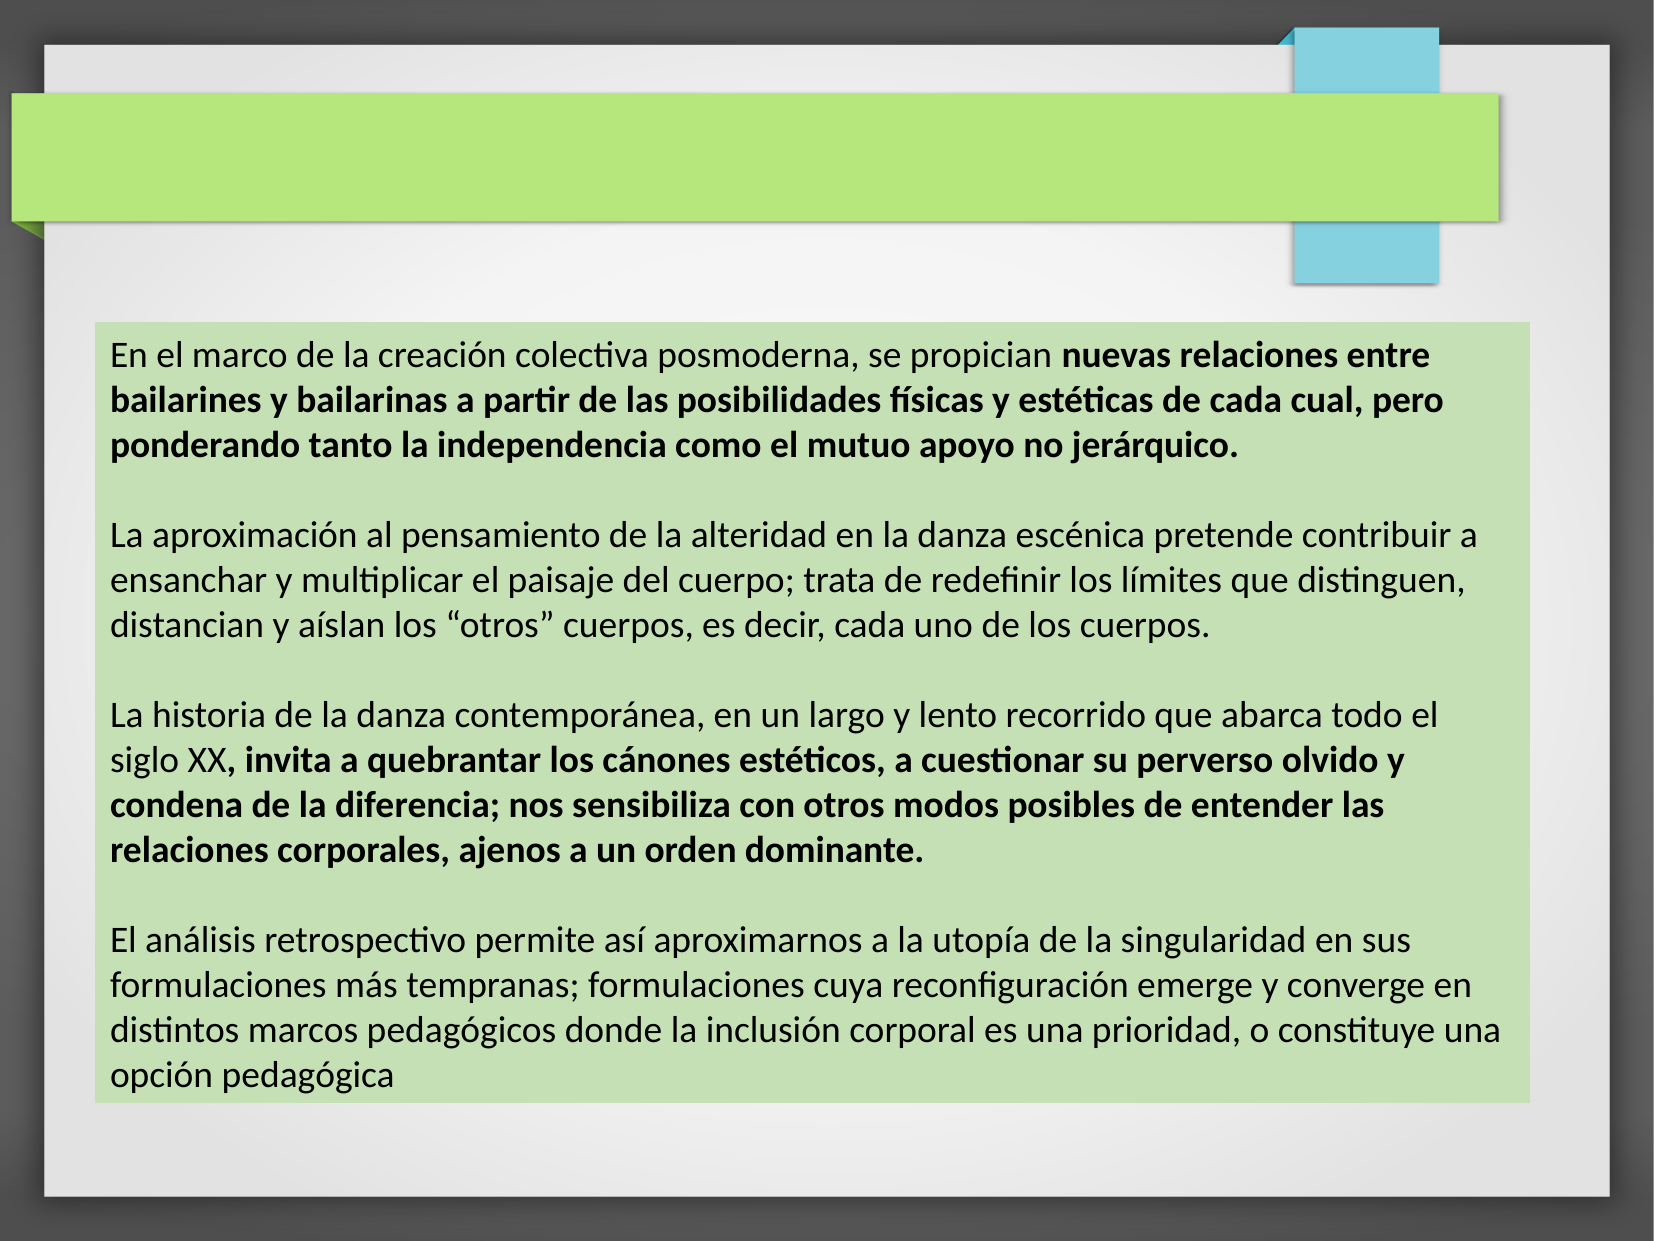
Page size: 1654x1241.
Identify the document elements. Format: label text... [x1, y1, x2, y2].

text_box En el marco de la creación colectiva posmoderna, se propician nuevas relaciones entre bailarines y bailarinas a partir de las posibilidades físicas y estéticas de cada cual, pero ponderando tanto la independencia como el mutuo apoyo no jerárquico. La aproximación al pensamiento de la alteridad en la danza escénica pretende contribuir a ensanchar y multiplicar el paisaje del cuerpo; trata de redefinir los límites que distinguen, distancian y aíslan los “otros” cuerpos, es decir, cada uno de los cuerpos. La historia de la danza contemporánea, en un largo y lento recorrido que abarca todo el siglo XX, invita a quebrantar los cánones estéticos, a cuestionar su perverso olvido y condena de la diferencia; nos sensibiliza con otros modos posibles de entender las relaciones corporales, ajenos a un orden dominante. El análisis retrospectivo permite así aproximarnos a la utopía de la singularidad en sus formulaciones más tempranas; formulaciones cuya reconfiguración emerge y converge en distintos marcos pedagógicos donde la inclusión corporal es una prioridad, o constituye una opción pedagógica [95, 322, 1530, 1103]
